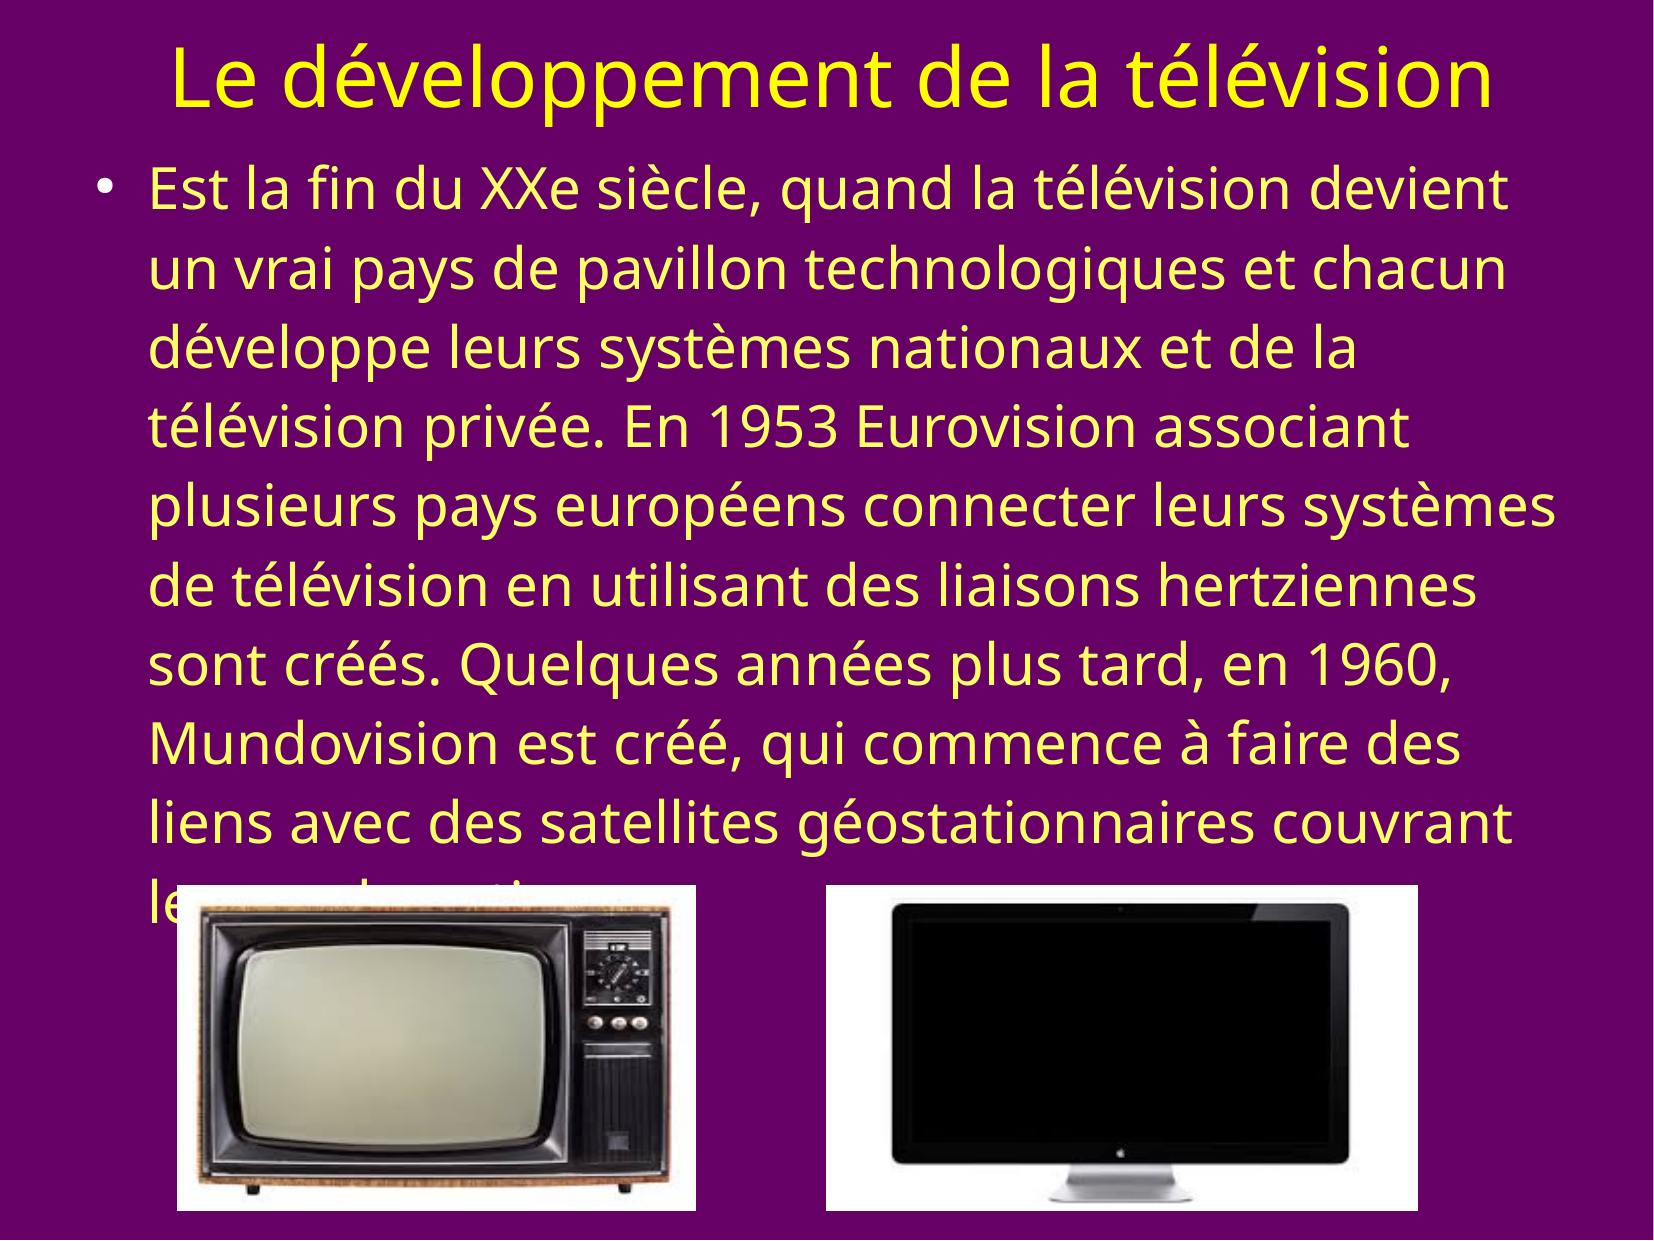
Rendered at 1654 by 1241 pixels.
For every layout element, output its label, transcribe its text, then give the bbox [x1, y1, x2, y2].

list Est la fin du XXe siècle, quand la télévision devient un vrai pays de pavillon technologiques et chacun développe leurs systèmes nationaux et de la télévision privée. En 1953 Eurovision associant plusieurs pays européens connecter leurs systèmes de télévision en utilisant des liaisons hertziennes sont créés. Quelques années plus tard, en 1960, Mundovision est créé, qui commence à faire des liens avec des satellites géostationnaires couvrant le monde entier. [76, 147, 1565, 1034]
picture [826, 885, 1418, 1211]
title Le développement de la télévision [88, 0, 1577, 150]
picture [177, 885, 696, 1211]
